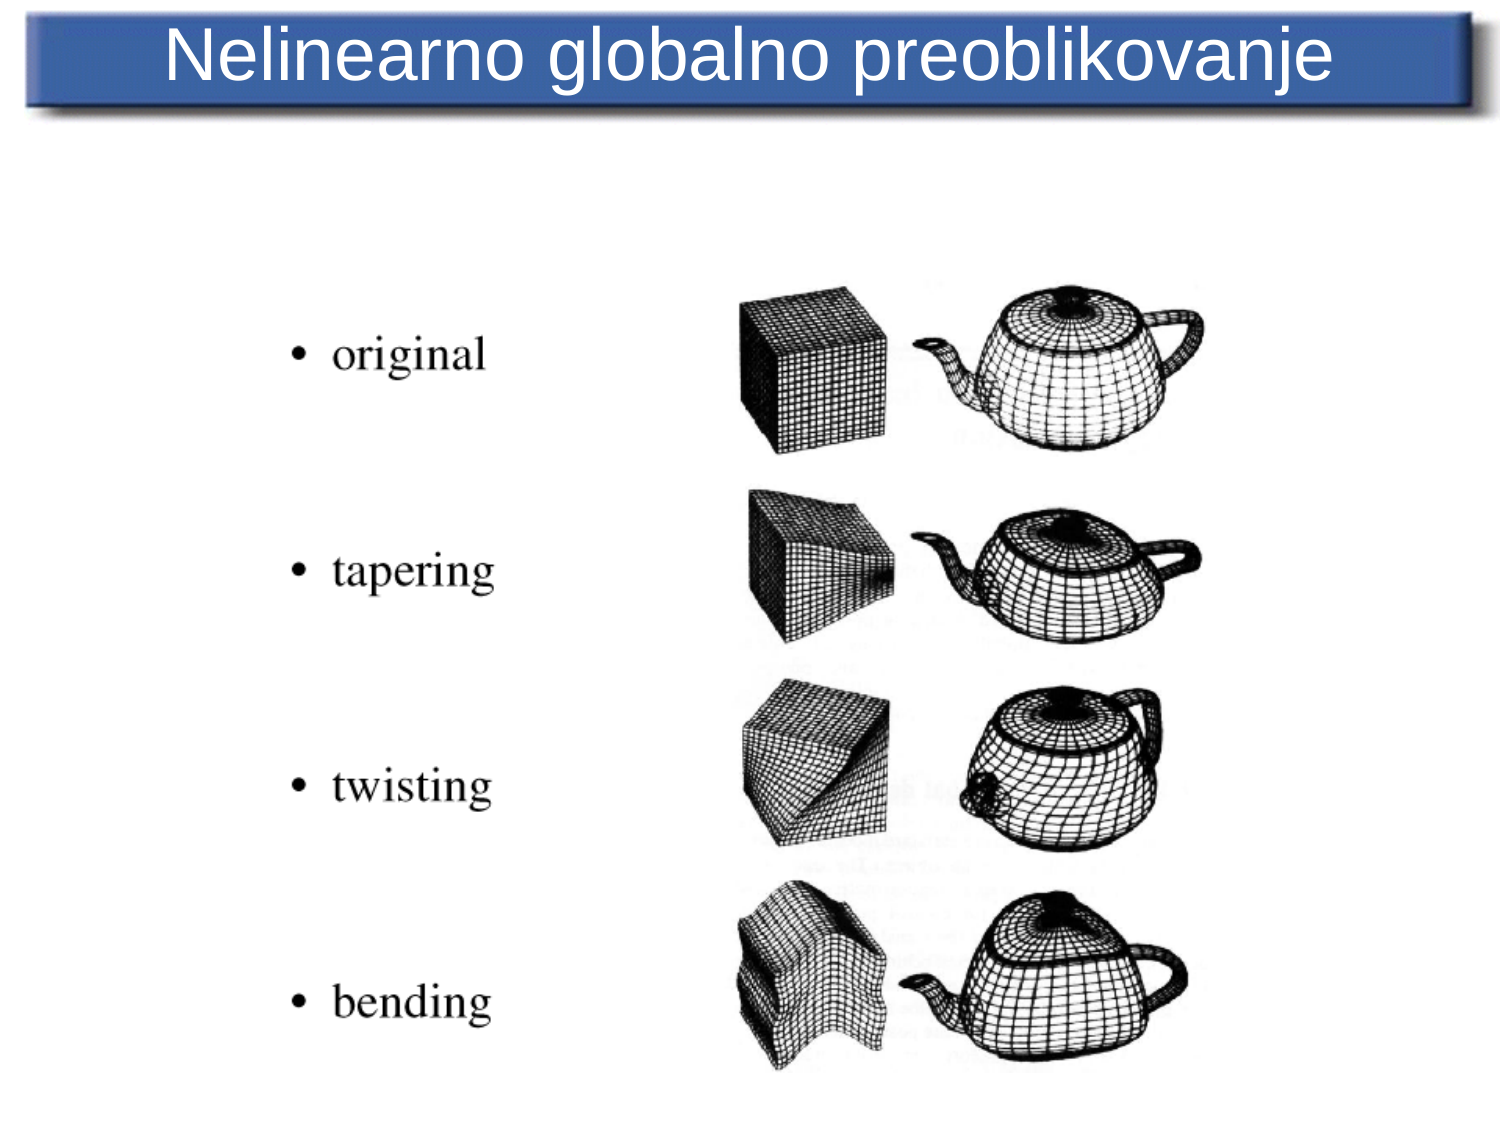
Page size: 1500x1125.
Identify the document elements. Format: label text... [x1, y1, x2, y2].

title Nelinearno globalno preoblikovanje [75, 0, 1426, 103]
picture [275, 275, 1218, 1073]
picture [24, 9, 1500, 125]
